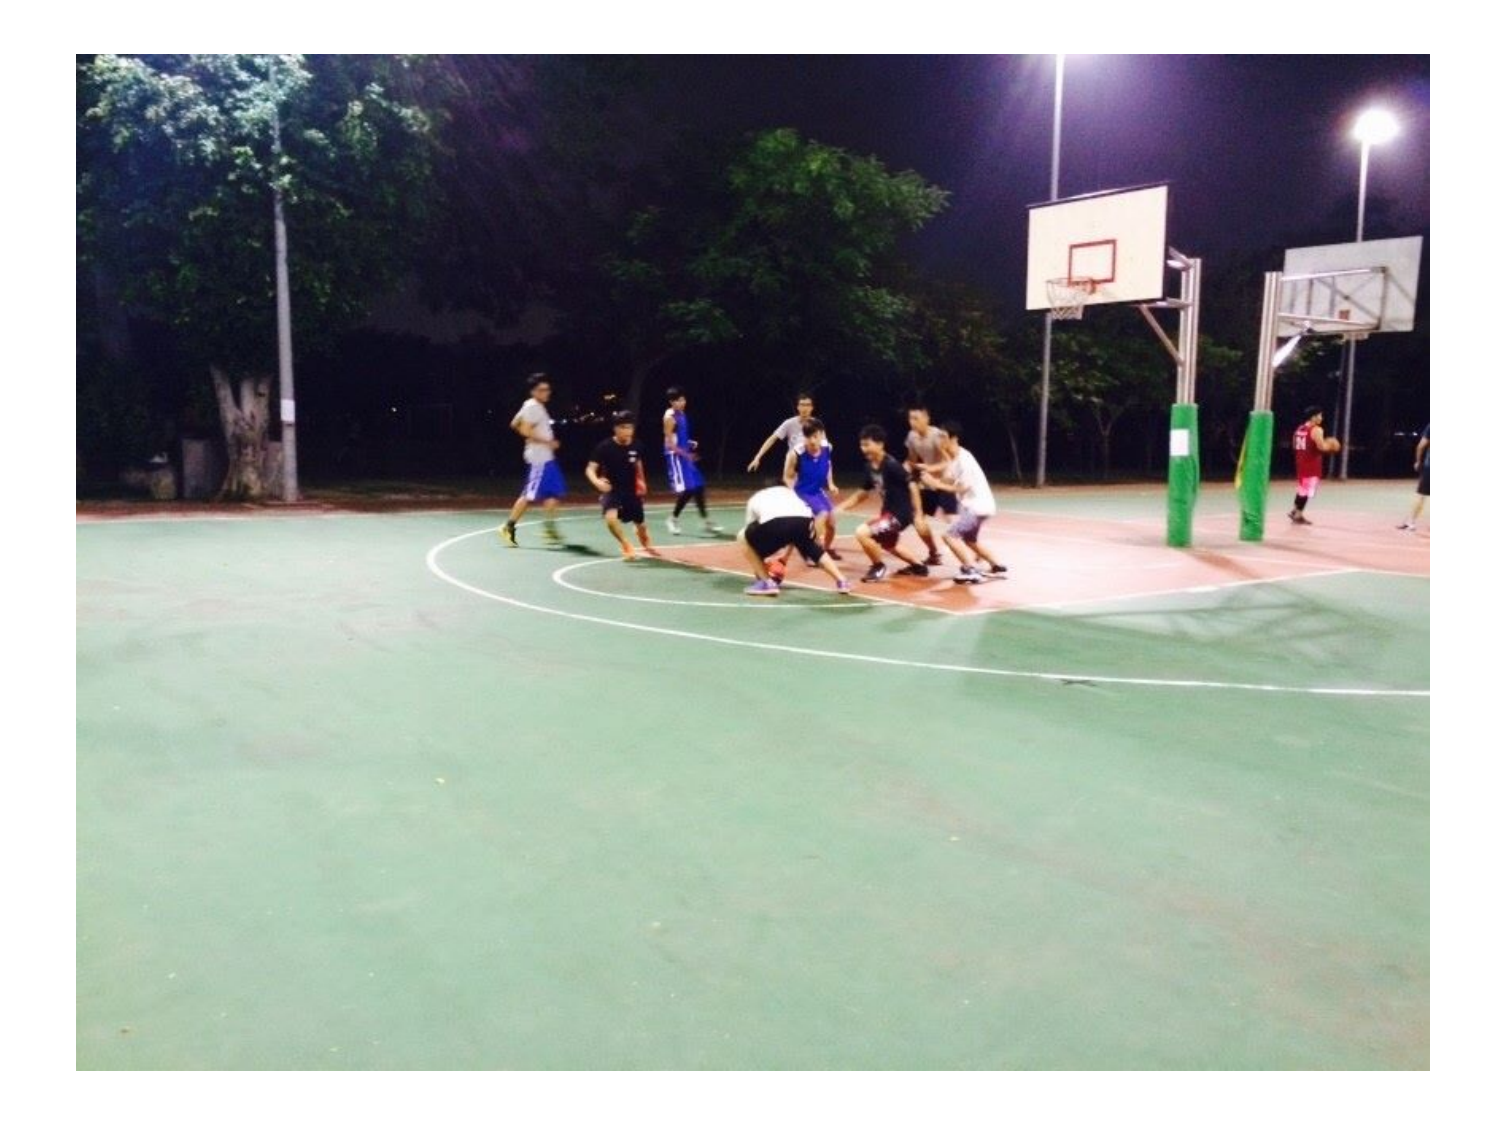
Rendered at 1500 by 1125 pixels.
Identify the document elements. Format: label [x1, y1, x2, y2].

title [75, 45, 1425, 233]
picture [76, 54, 1430, 1071]
